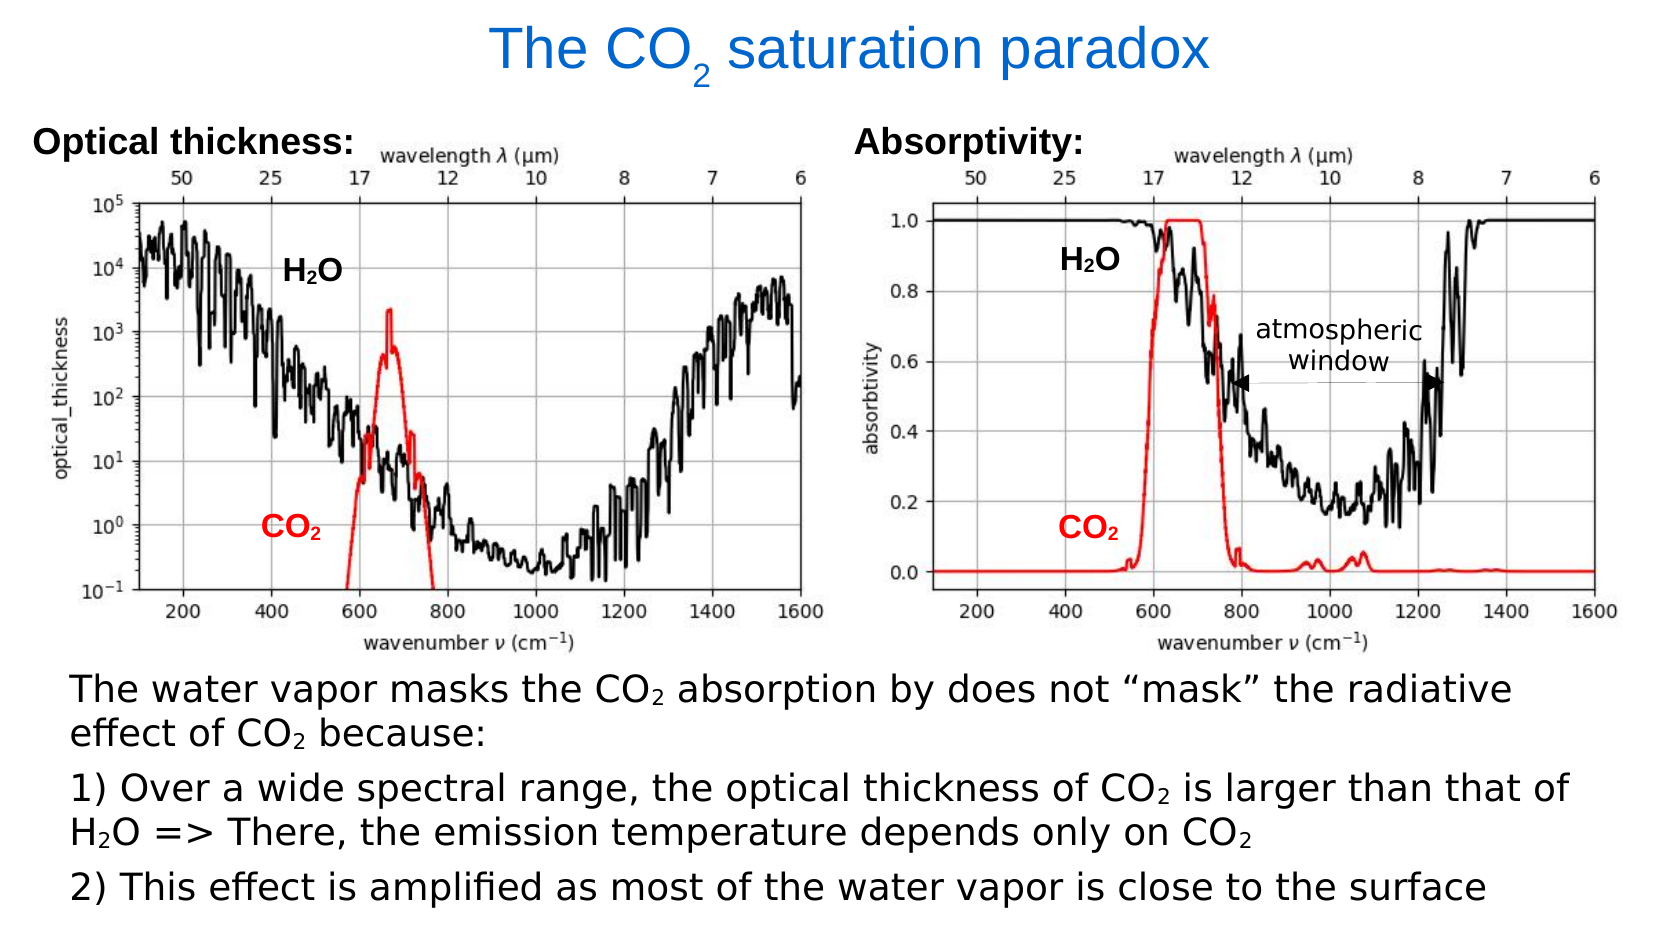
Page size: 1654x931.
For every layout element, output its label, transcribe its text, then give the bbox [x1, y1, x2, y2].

text_box H2O [1045, 232, 1149, 285]
picture [43, 136, 1623, 655]
text_box CO2 [1043, 500, 1147, 553]
text_box atmospheric window [1210, 305, 1469, 387]
text_box Absorptivity: [838, 113, 1206, 171]
text_box Optical thickness: [17, 113, 385, 171]
text_box atmospheric window [1302, 383, 1426, 387]
text_box CO2 [246, 500, 349, 553]
text_box H2O [267, 244, 371, 297]
text_box The water vapor masks the CO2 absorption by does not “mask” the radiative effect of CO2 because: Over a wide spectral range, the optical thickness of CO2 is larger than that of H2O => There, the emission temperature depends only on CO2 This effect is amplified as most of the water vapor is close to the surface [54, 660, 1607, 917]
text_box The CO2 saturation paradox [67, 7, 1633, 103]
